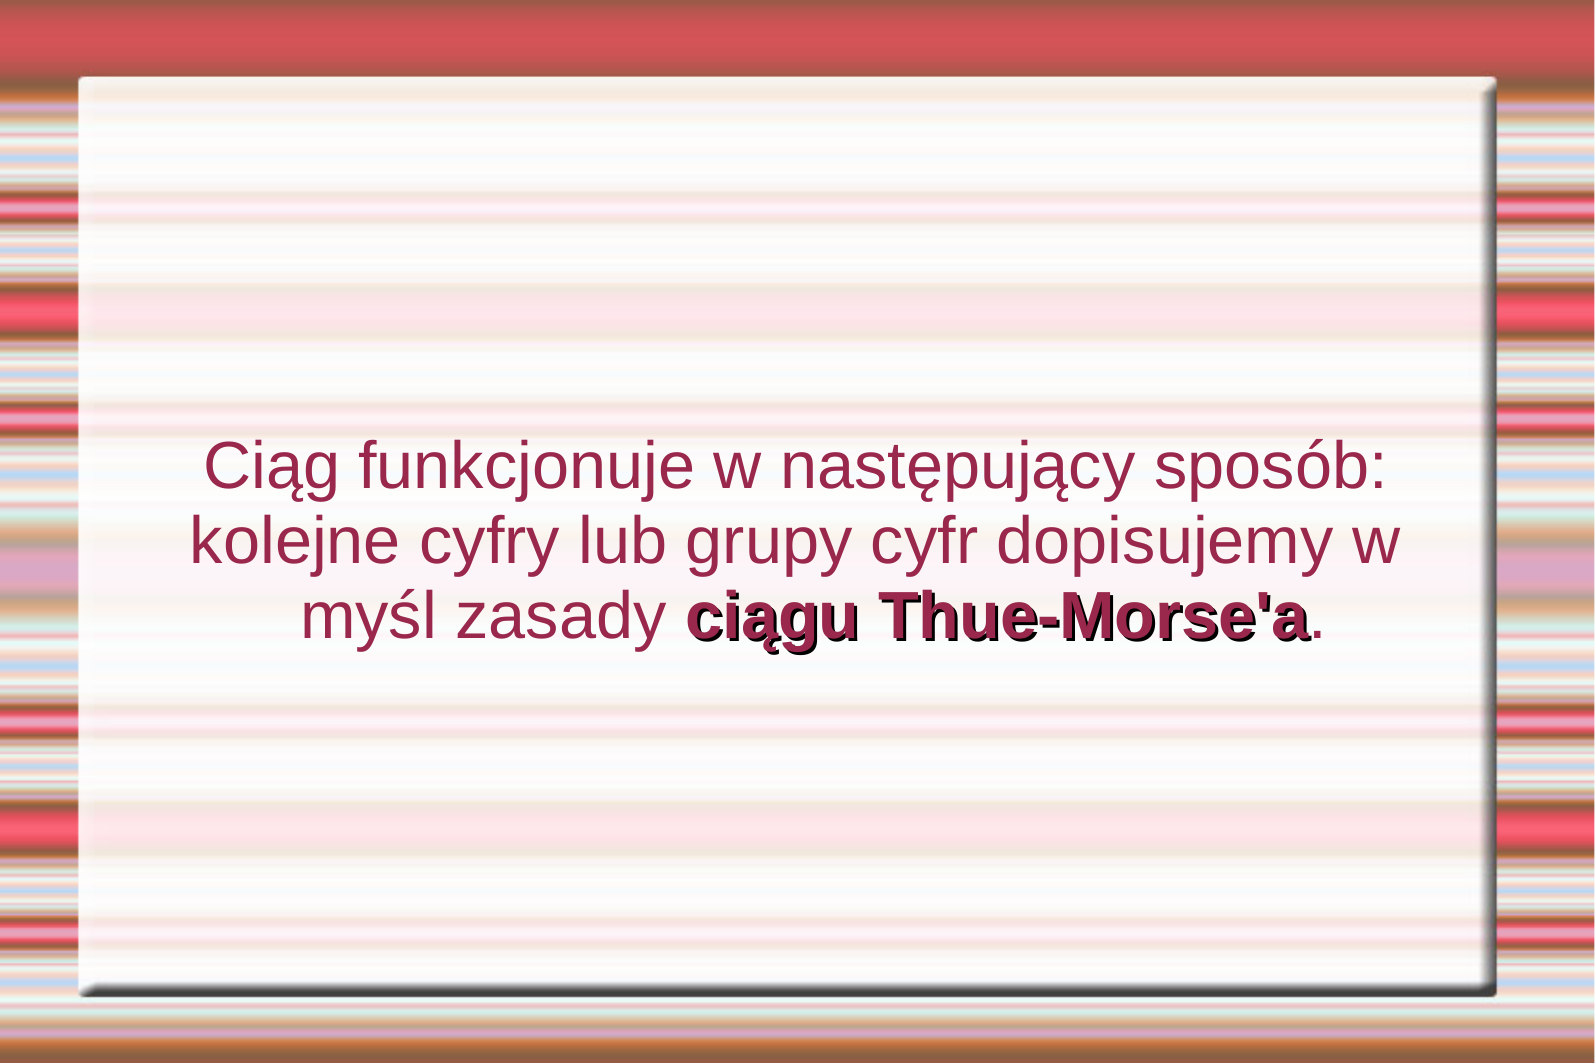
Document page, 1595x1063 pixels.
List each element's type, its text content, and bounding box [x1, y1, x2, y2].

subtitle Ciąg funkcjonuje w następujący sposób: kolejne cyfry lub grupy cyfr dopisujemy w myśl zasady ciągu Thue-Morse'a. [130, 118, 1462, 963]
picture [0, 0, 1595, 1063]
